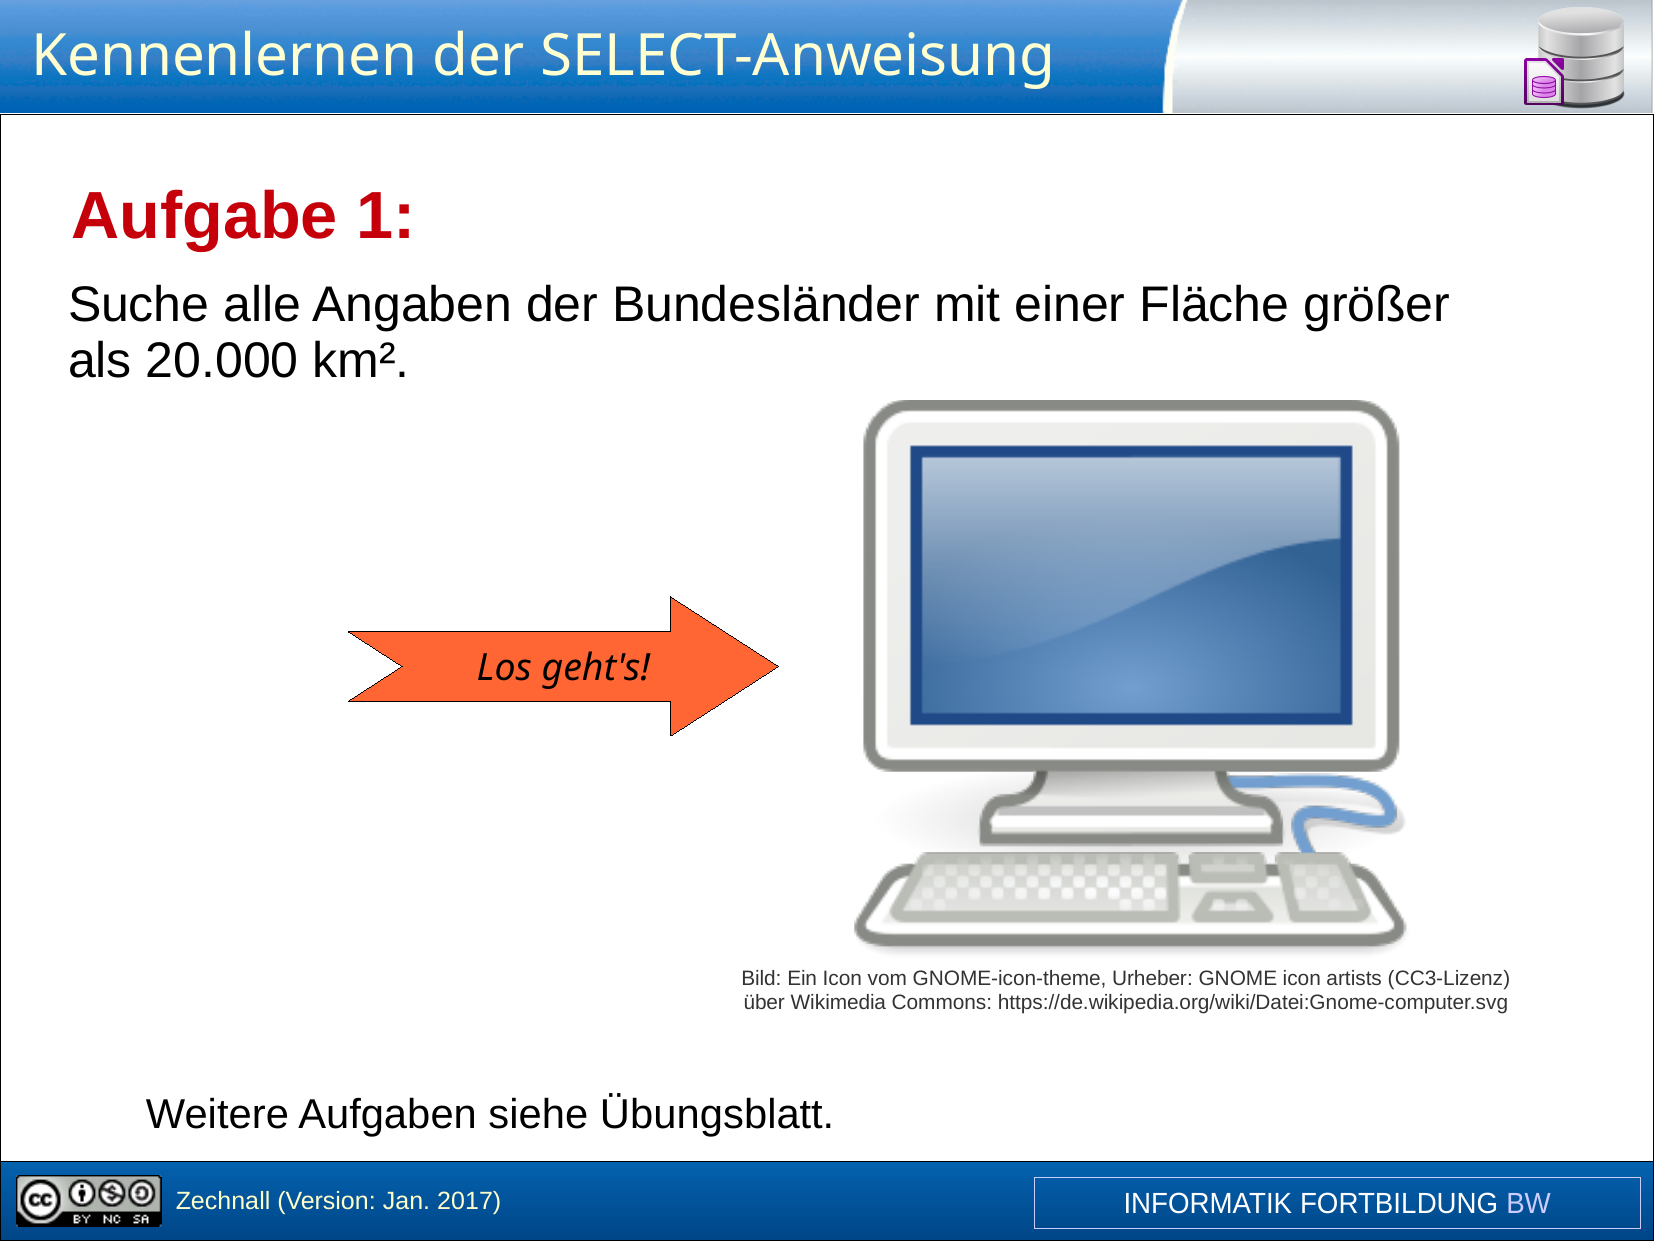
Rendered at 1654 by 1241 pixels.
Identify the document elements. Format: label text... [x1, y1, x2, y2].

text_box Suche alle Angaben der Bundesländer mit einer Fläche größer als 20.000 km². [53, 268, 1522, 434]
text_box Aufgabe 1: [71, 177, 416, 253]
picture [0, 0, 1654, 113]
picture [16, 1175, 162, 1227]
picture [853, 400, 1411, 958]
title Kennenlernen der SELECT-Anweisung [31, 14, 1151, 92]
text_box Los geht's! [348, 596, 779, 736]
text_box Bild: Ein Icon vom GNOME-icon-theme, Urheber: GNOME icon artists (CC3-Lizenz) über Wikimedia Commons: https://de.wikipedia.org/wiki/Datei:Gnome-computer.svg [725, 959, 1526, 1021]
text_box Weitere Aufgaben siehe Übungsblatt. [131, 1083, 929, 1145]
